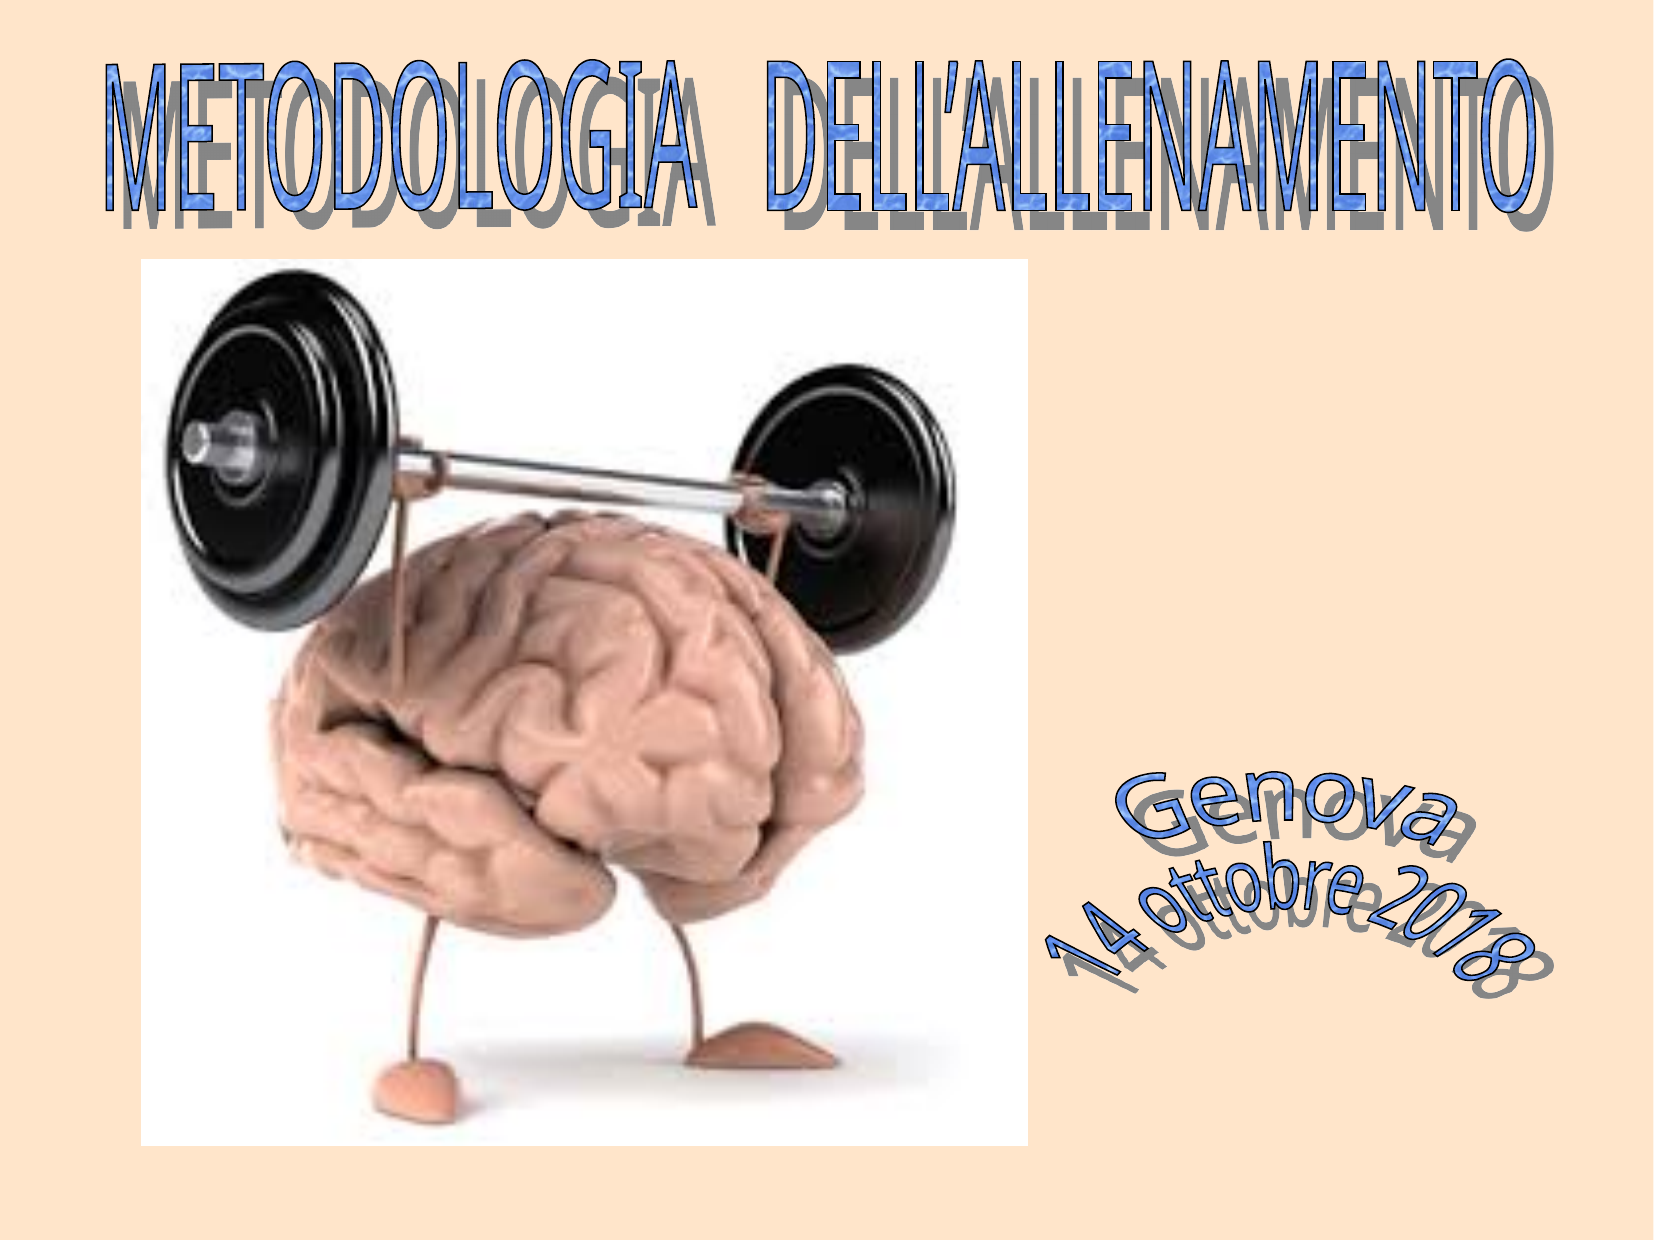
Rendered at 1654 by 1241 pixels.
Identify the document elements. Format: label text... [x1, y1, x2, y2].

text_box DELL’ALLENAMENTO [1012, 61, 1046, 211]
text_box DELL’ALLENAMENTO [1433, 61, 1478, 211]
text_box Genova 14 ottobre 2018 [1246, 771, 1293, 822]
text_box Genova 14 ottobre 2018 [1328, 865, 1363, 915]
text_box METODOLOGIA [561, 59, 611, 210]
text_box Genova 14 ottobre 2018 [1082, 902, 1149, 954]
text_box Genova 14 ottobre 2018 [1169, 867, 1214, 922]
text_box DELL’ALLENAMENTO [1144, 61, 1191, 211]
text_box Genova 14 ottobre 2018 [1453, 933, 1535, 981]
text_box Genova 14 ottobre 2018 [1191, 777, 1239, 826]
text_box DELL’ALLENAMENTO [1098, 61, 1132, 211]
text_box Genova 14 ottobre 2018 [1433, 910, 1502, 957]
text_box METODOLOGIA [644, 60, 697, 208]
text_box METODOLOGIA [106, 64, 165, 211]
text_box DELL’ALLENAMENTO [767, 61, 815, 211]
text_box Genova 14 ottobre 2018 [1305, 773, 1355, 823]
text_box Genova 14 ottobre 2018 [1226, 863, 1261, 912]
text_box METODOLOGIA [391, 60, 447, 211]
text_box DELL’ALLENAMENTO [827, 61, 861, 211]
text_box Genova 14 ottobre 2018 [1304, 861, 1333, 910]
text_box DELL’ALLENAMENTO [1481, 59, 1536, 213]
text_box DELL’ALLENAMENTO [1332, 61, 1366, 211]
text_box DELL’ALLENAMENTO [915, 61, 949, 211]
text_box Genova 14 ottobre 2018 [1263, 841, 1299, 910]
text_box DELL’ALLENAMENTO [1055, 61, 1089, 211]
text_box METODOLOGIA [459, 62, 493, 209]
text_box DELL’ALLENAMENTO [1198, 60, 1251, 211]
text_box DELL’ALLENAMENTO [872, 61, 906, 211]
text_box Genova 14 ottobre 2018 [1115, 772, 1190, 839]
text_box METODOLOGIA [180, 63, 214, 211]
text_box METODOLOGIA [497, 60, 552, 211]
text_box Genova 14 ottobre 2018 [1403, 883, 1467, 940]
text_box METODOLOGIA [219, 63, 264, 210]
text_box DELL’ALLENAMENTO [1378, 61, 1425, 211]
text_box DELL’ALLENAMENTO [1258, 61, 1317, 211]
text_box METODOLOGIA [334, 63, 382, 210]
text_box Genova 14 ottobre 2018 [1193, 860, 1233, 916]
text_box METODOLOGIA [267, 61, 322, 212]
text_box Genova 14 ottobre 2018 [1045, 935, 1121, 976]
picture [141, 259, 1028, 1146]
text_box Genova 14 ottobre 2018 [1362, 777, 1415, 829]
text_box Genova 14 ottobre 2018 [1367, 865, 1428, 930]
text_box Genova 14 ottobre 2018 [1139, 887, 1187, 933]
text_box Genova 14 ottobre 2018 [1401, 793, 1457, 846]
text_box DELL’ALLENAMENTO [945, 61, 958, 113]
text_box DELL’ALLENAMENTO [952, 60, 1006, 211]
text_box METODOLOGIA [619, 61, 642, 208]
